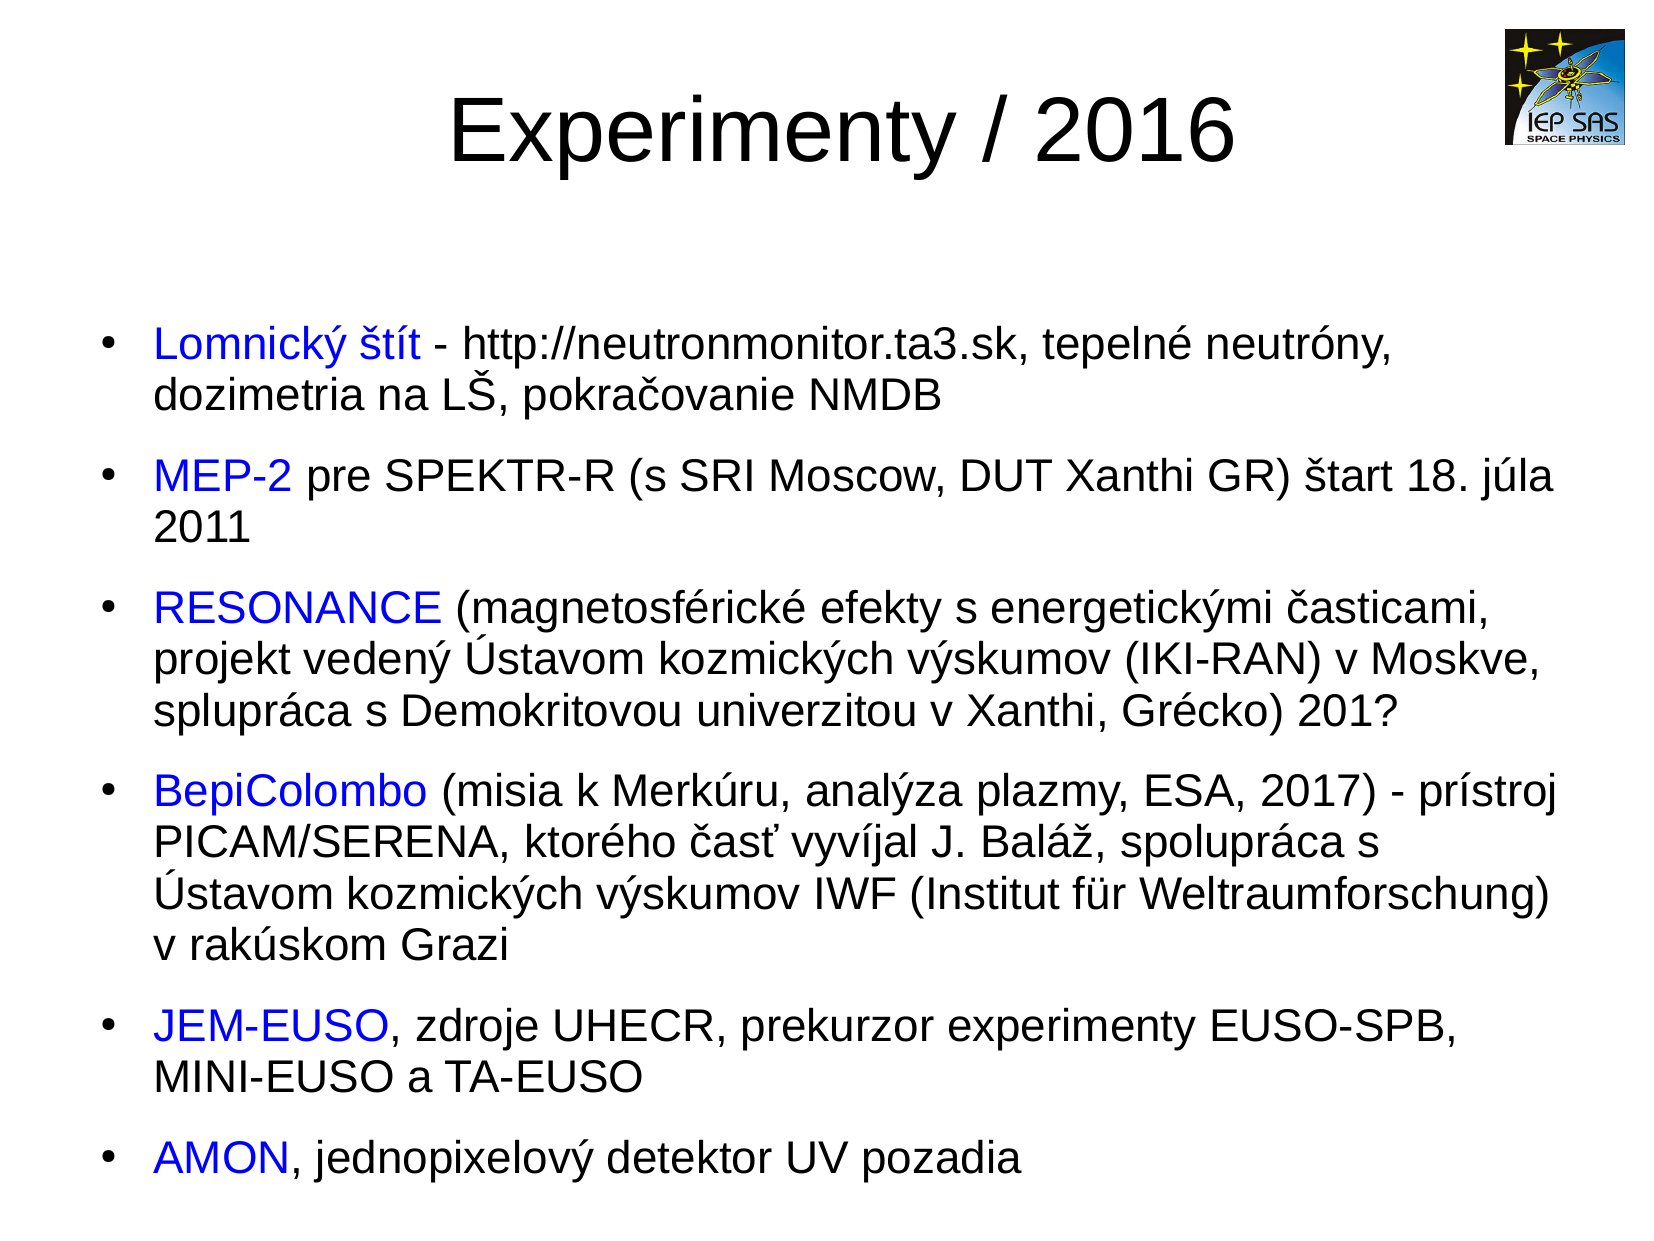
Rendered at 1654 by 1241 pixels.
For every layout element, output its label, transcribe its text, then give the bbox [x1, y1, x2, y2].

list Lomnický štít - http://neutronmonitor.ta3.sk, tepelné neutróny, dozimetria na LŠ, pokračovanie NMDB MEP-2 pre SPEKTR-R (s SRI Moscow, DUT Xanthi GR) štart 18. júla 2011 RESONANCE (magnetosférické efekty s energetickými časticami, projekt vedený Ústavom kozmických výskumov (IKI-RAN) v Moskve, splupráca s Demokritovou univerzitou v Xanthi, Grécko) 201? BepiColombo (misia k Merkúru, analýza plazmy, ESA, 2017) - prístroj PICAM/SERENA, ktorého časť vyvíjal J. Baláž, spolupráca s Ústavom kozmických výskumov IWF (Institut für Weltraumforschung) v rakúskom Grazi JEM-EUSO, zdroje UHECR, prekurzor experimenty EUSO-SPB, MINI-EUSO a TA-EUSO AMON, jednopixelový detektor UV pozadia [82, 237, 1571, 1184]
title Experimenty / 2016 [82, 25, 1571, 233]
picture [1505, 29, 1625, 145]
